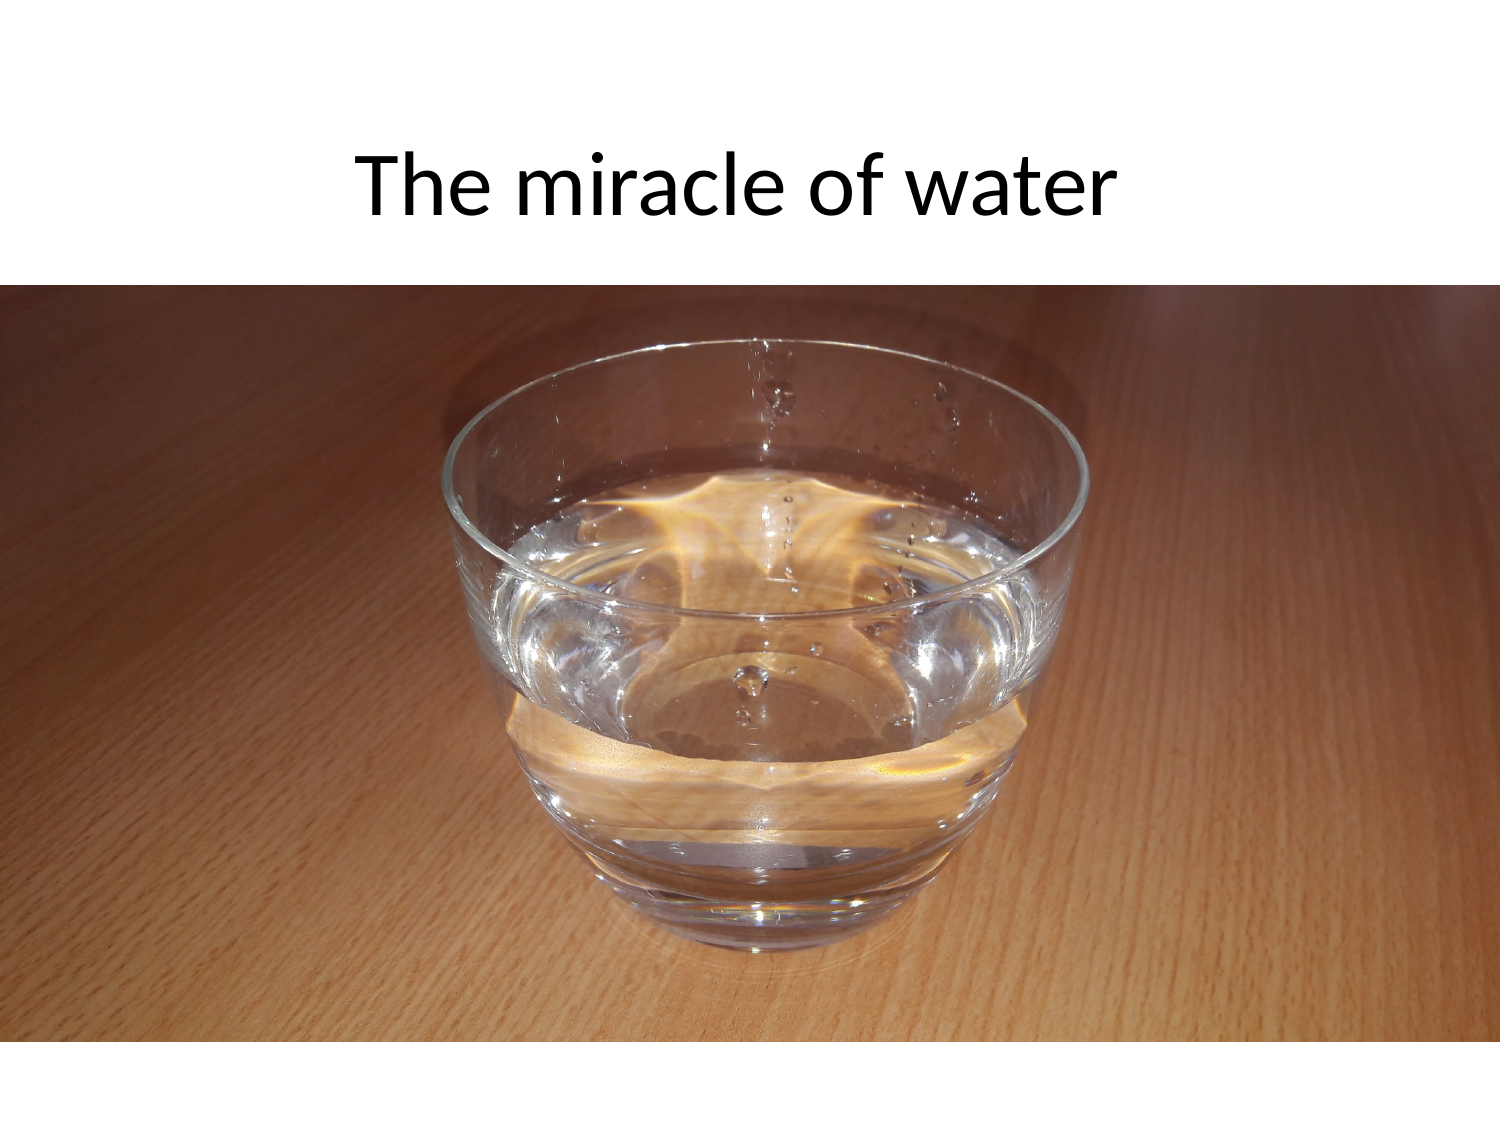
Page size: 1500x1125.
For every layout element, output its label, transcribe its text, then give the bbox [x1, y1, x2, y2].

picture [0, 285, 1500, 1042]
title The miracle of water [100, 90, 1376, 268]
